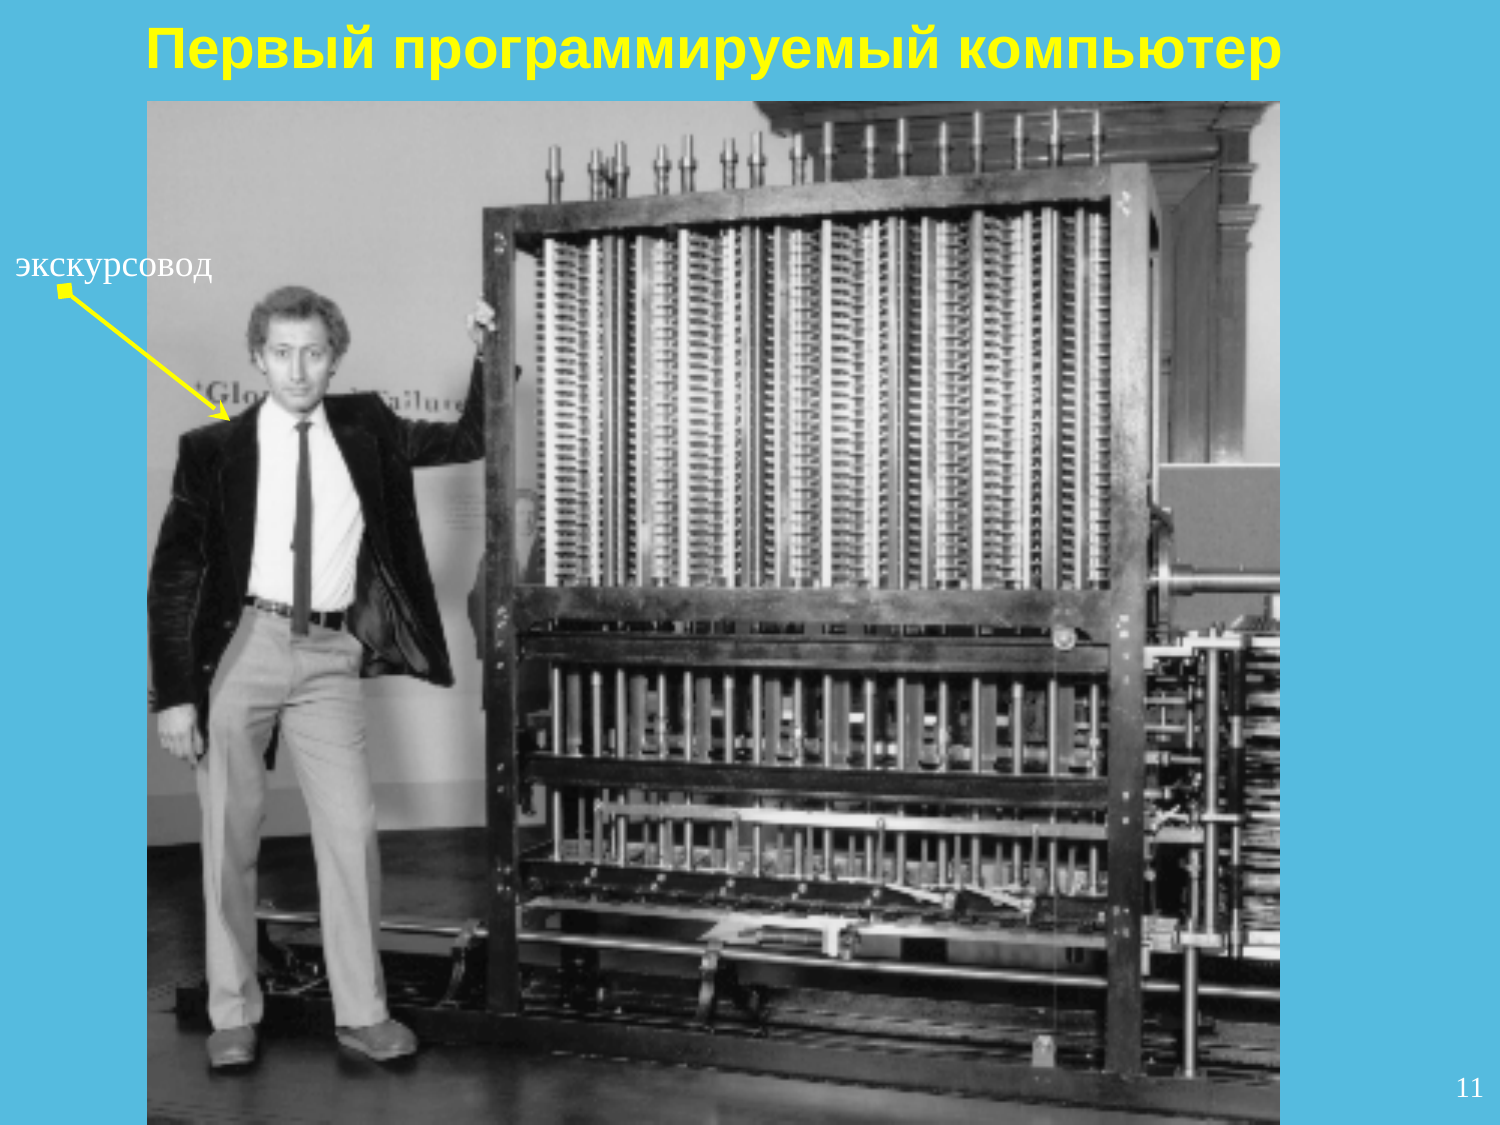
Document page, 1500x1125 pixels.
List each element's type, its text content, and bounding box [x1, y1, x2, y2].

chart [147, 101, 1280, 1125]
title Первый программируемый компьютер [88, 0, 1364, 94]
text_box экскурсовод [0, 231, 228, 293]
